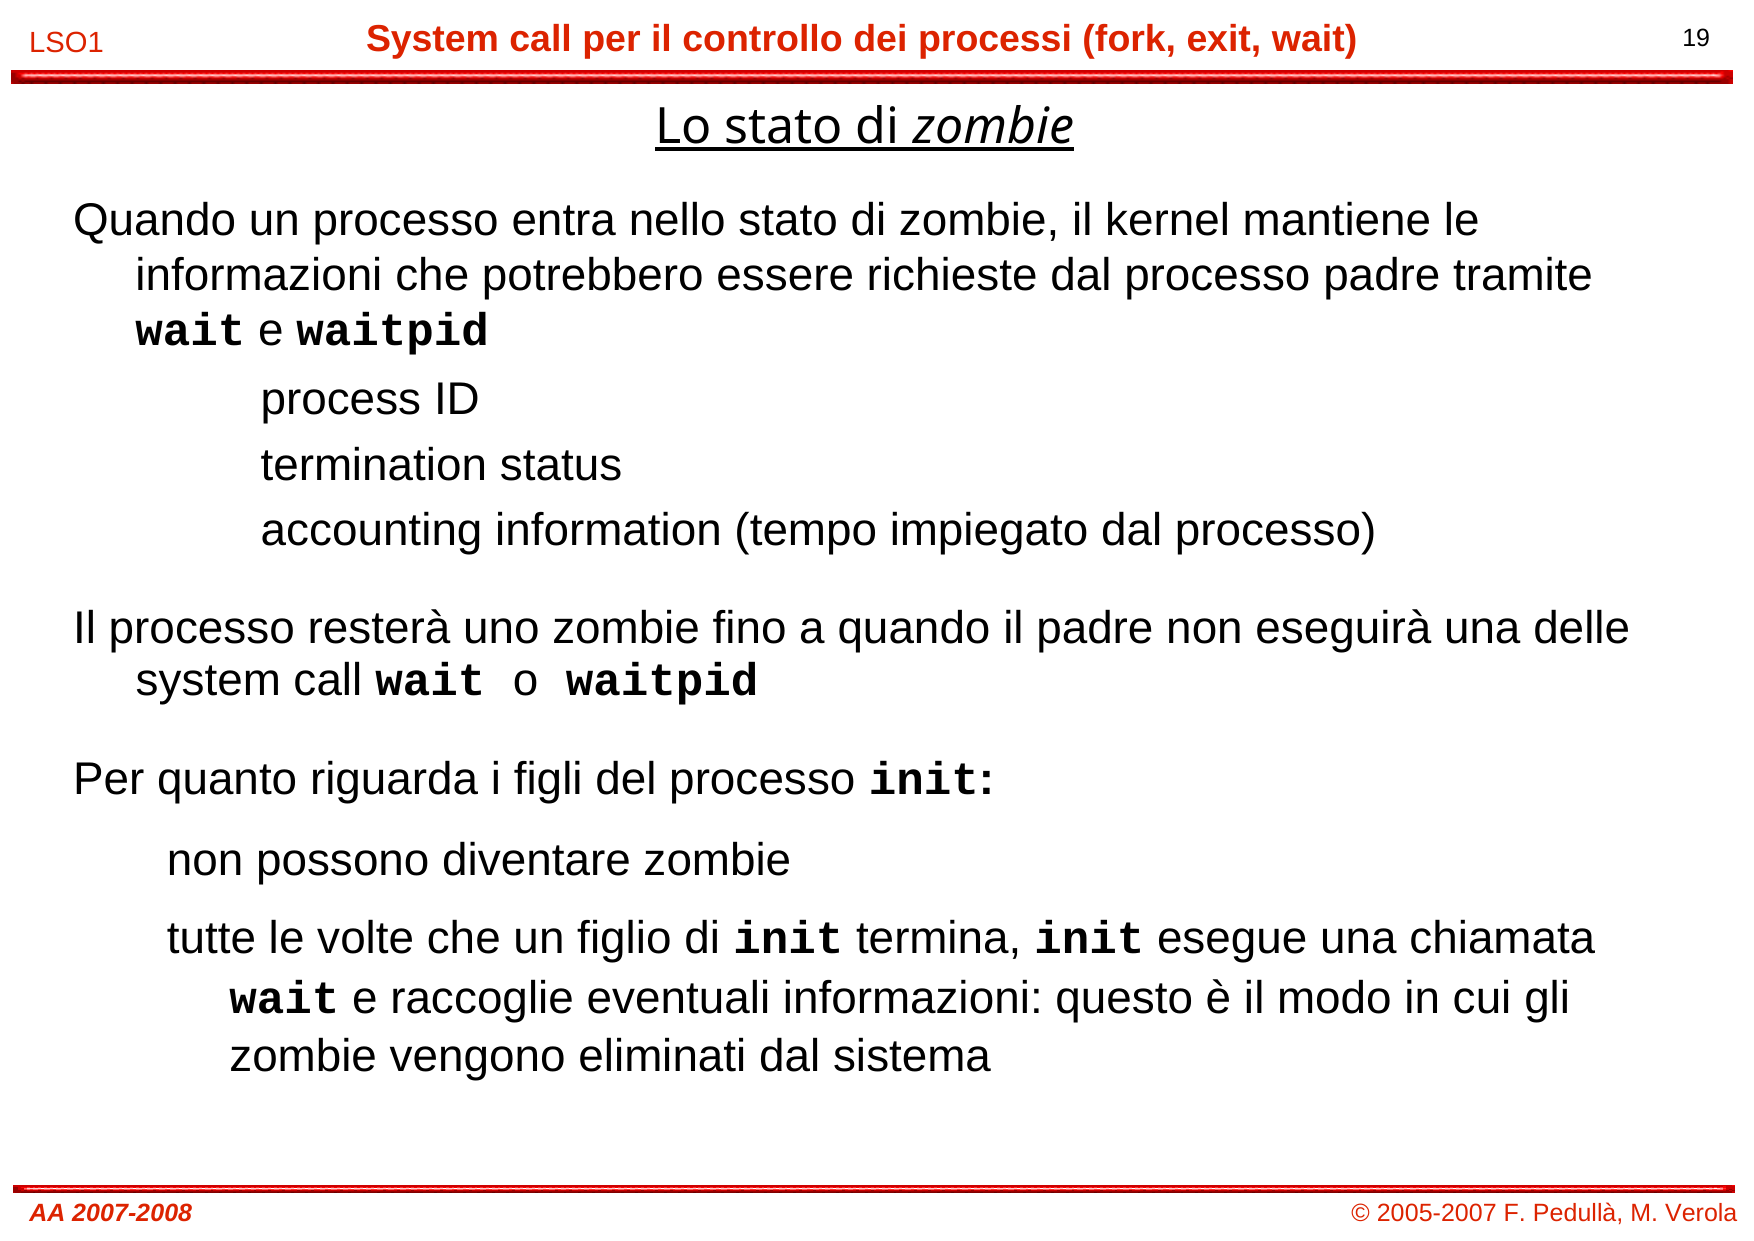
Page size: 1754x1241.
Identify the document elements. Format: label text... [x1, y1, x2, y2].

title Lo stato di zombie [507, 78, 1223, 174]
picture [13, 1185, 1735, 1193]
list Quando un processo entra nello stato di zombie, il kernel mantiene le informazioni che potrebbero essere richieste dal processo padre tramite wait e waitpid process ID termination status accounting information (tempo impiegato dal processo) Il processo resterà uno zombie fino a quando il padre non eseguirà una delle system call wait o waitpid Per quanto riguarda i figli del processo init: non possono diventare zombie tutte le volte che un figlio di init termina, init esegue una chiamata wait e raccoglie eventuali informazioni: questo è il modo in cui gli zombie vengono eliminati dal sistema [58, 183, 1696, 1180]
picture [11, 70, 1733, 84]
